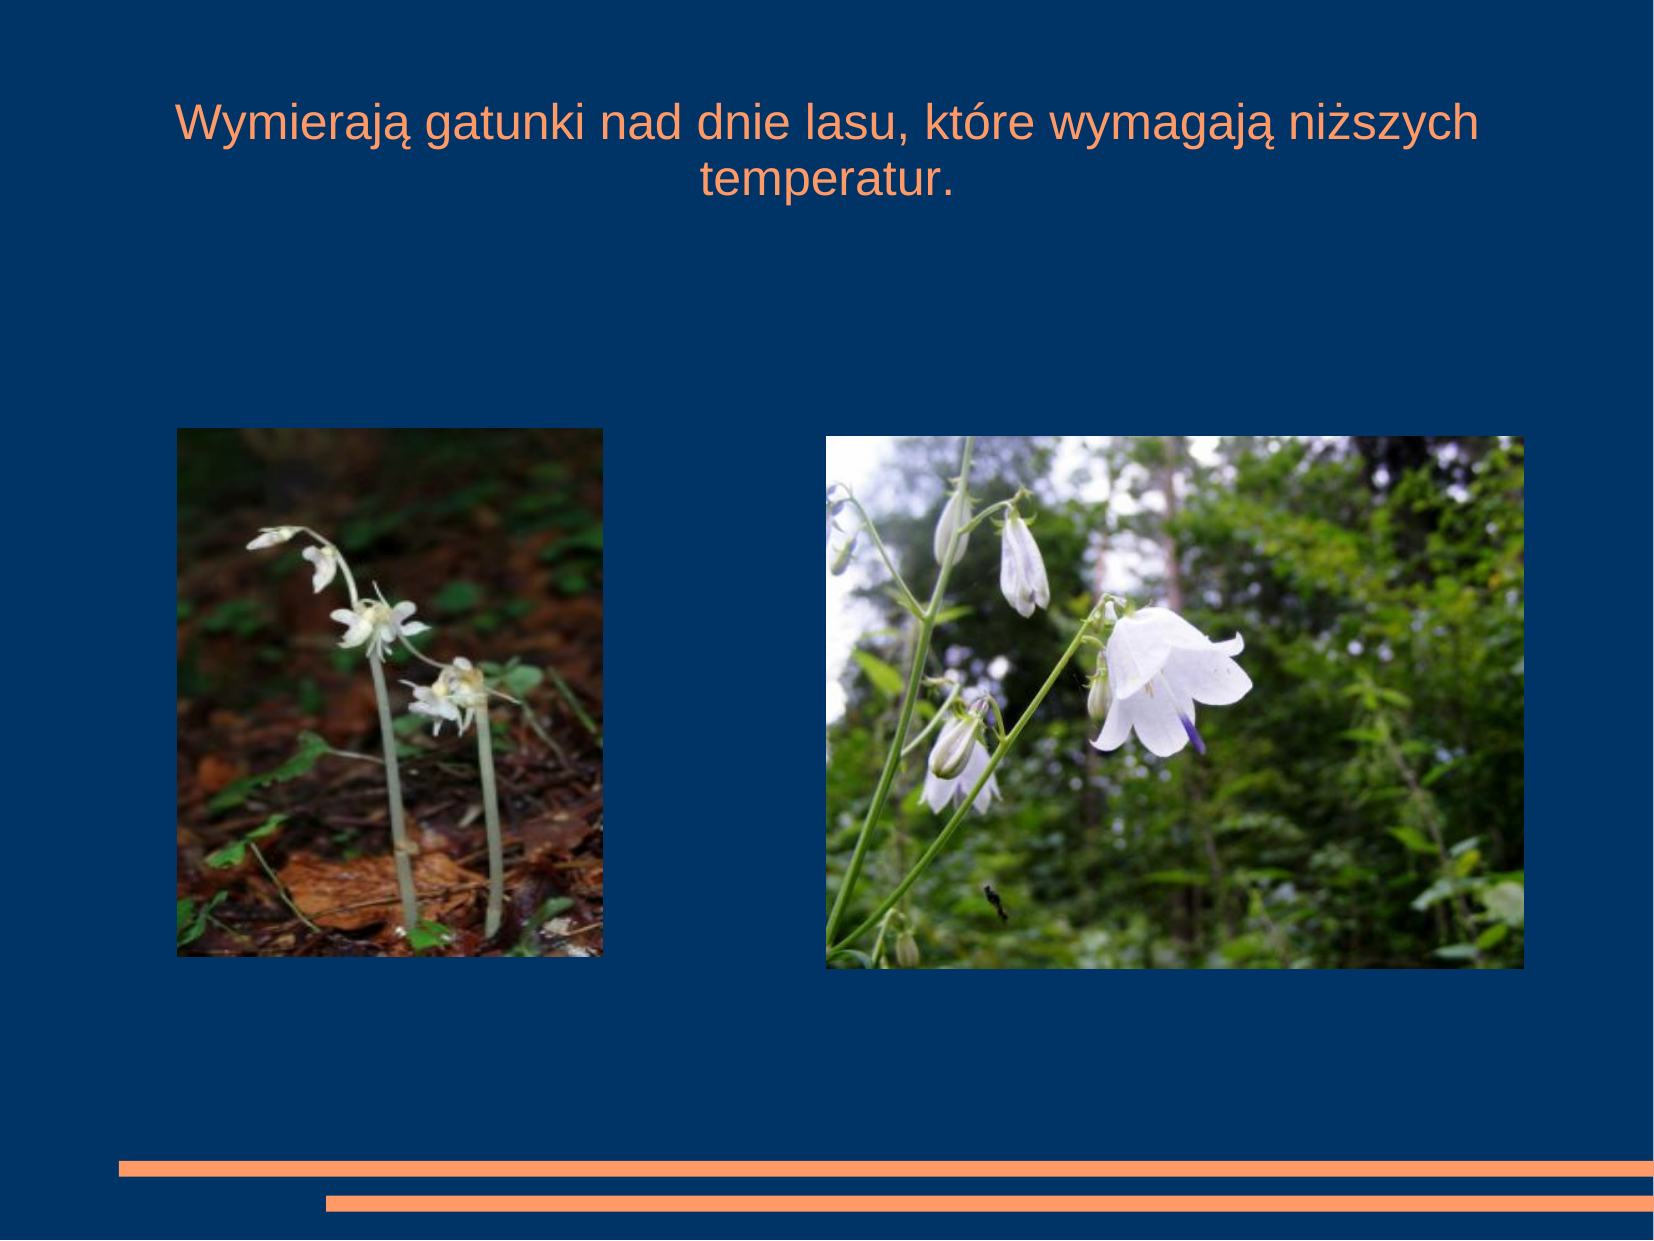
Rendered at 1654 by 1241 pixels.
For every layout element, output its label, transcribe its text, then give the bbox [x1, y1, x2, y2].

title Wymierają gatunki nad dnie lasu, które wymagają niższych temperatur. [121, 46, 1534, 254]
picture [826, 436, 1524, 969]
picture [177, 428, 603, 957]
